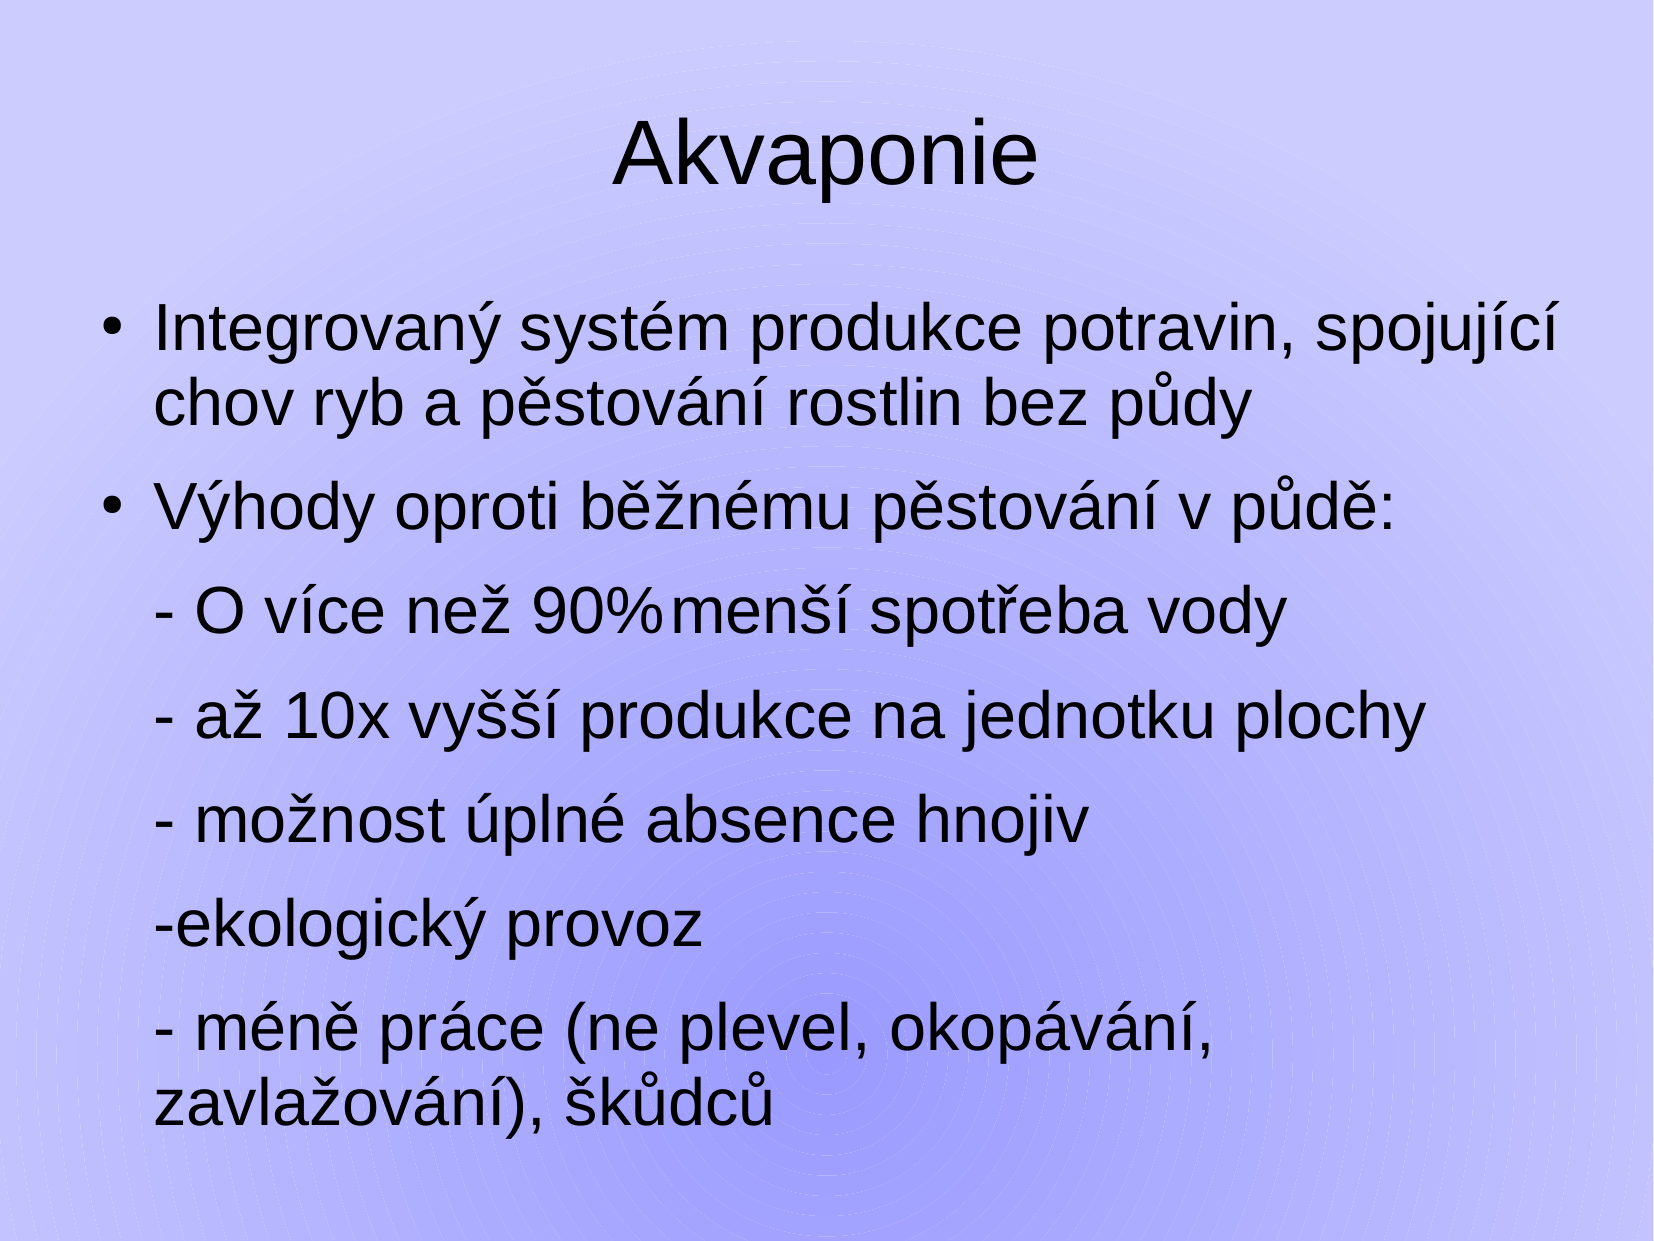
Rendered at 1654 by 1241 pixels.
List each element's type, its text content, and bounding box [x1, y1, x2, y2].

title Akvaponie [82, 49, 1571, 257]
list Integrovaný systém produkce potravin, spojující chov ryb a pěstování rostlin bez půdy Výhody oproti běžnému pěstování v půdě: - O více než 90% menší spotřeba vody - až 10x vyšší produkce na jednotku plochy - možnost úplné absence hnojiv -ekologický provoz - méně práce (ne plevel, okopávání, zavlažování), škůdců [82, 290, 1571, 1140]
